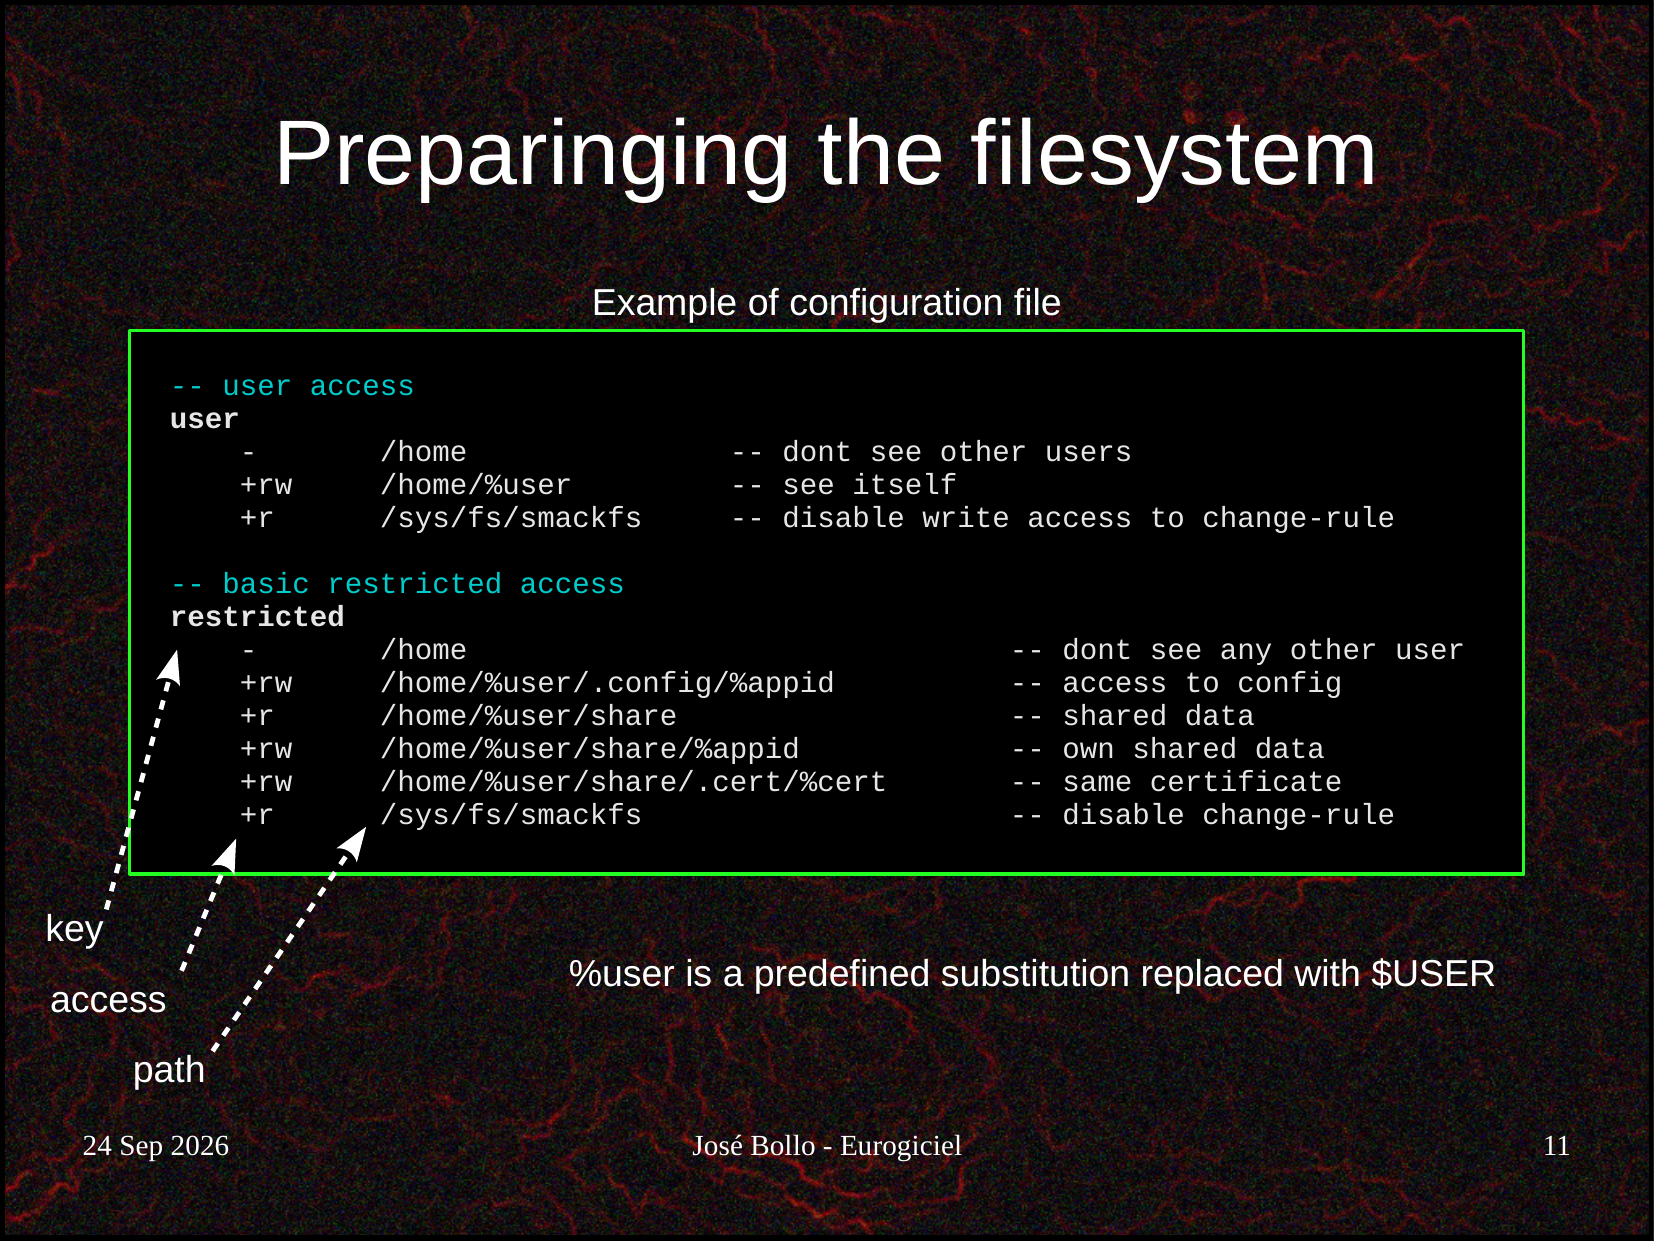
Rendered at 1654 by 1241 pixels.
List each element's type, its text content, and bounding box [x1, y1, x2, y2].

picture [5, 5, 1649, 1235]
text_box key [30, 899, 119, 957]
title Preparinging the filesystem [82, 49, 1571, 257]
text_box Example of configuration file [577, 273, 1077, 331]
text_box access [35, 970, 182, 1028]
text_box path [118, 1041, 221, 1099]
text_box -- user access user - /home -- dont see other users +rw /home/%user -- see itself +r /sys/fs/smackfs -- disable write access to change-rule -- basic restricted access restricted - /home -- dont see any other user +rw /home/%user/.config/%appid -- access to config +r /home/%user/share -- shared data +rw /home/%user/share/%appid -- own shared data +rw /home/%user/share/.cert/%cert -- same certificate +r /sys/fs/smackfs -- disable change-rule [129, 330, 1524, 875]
text_box %user is a predefined substitution replaced with $USER [554, 944, 1511, 1002]
